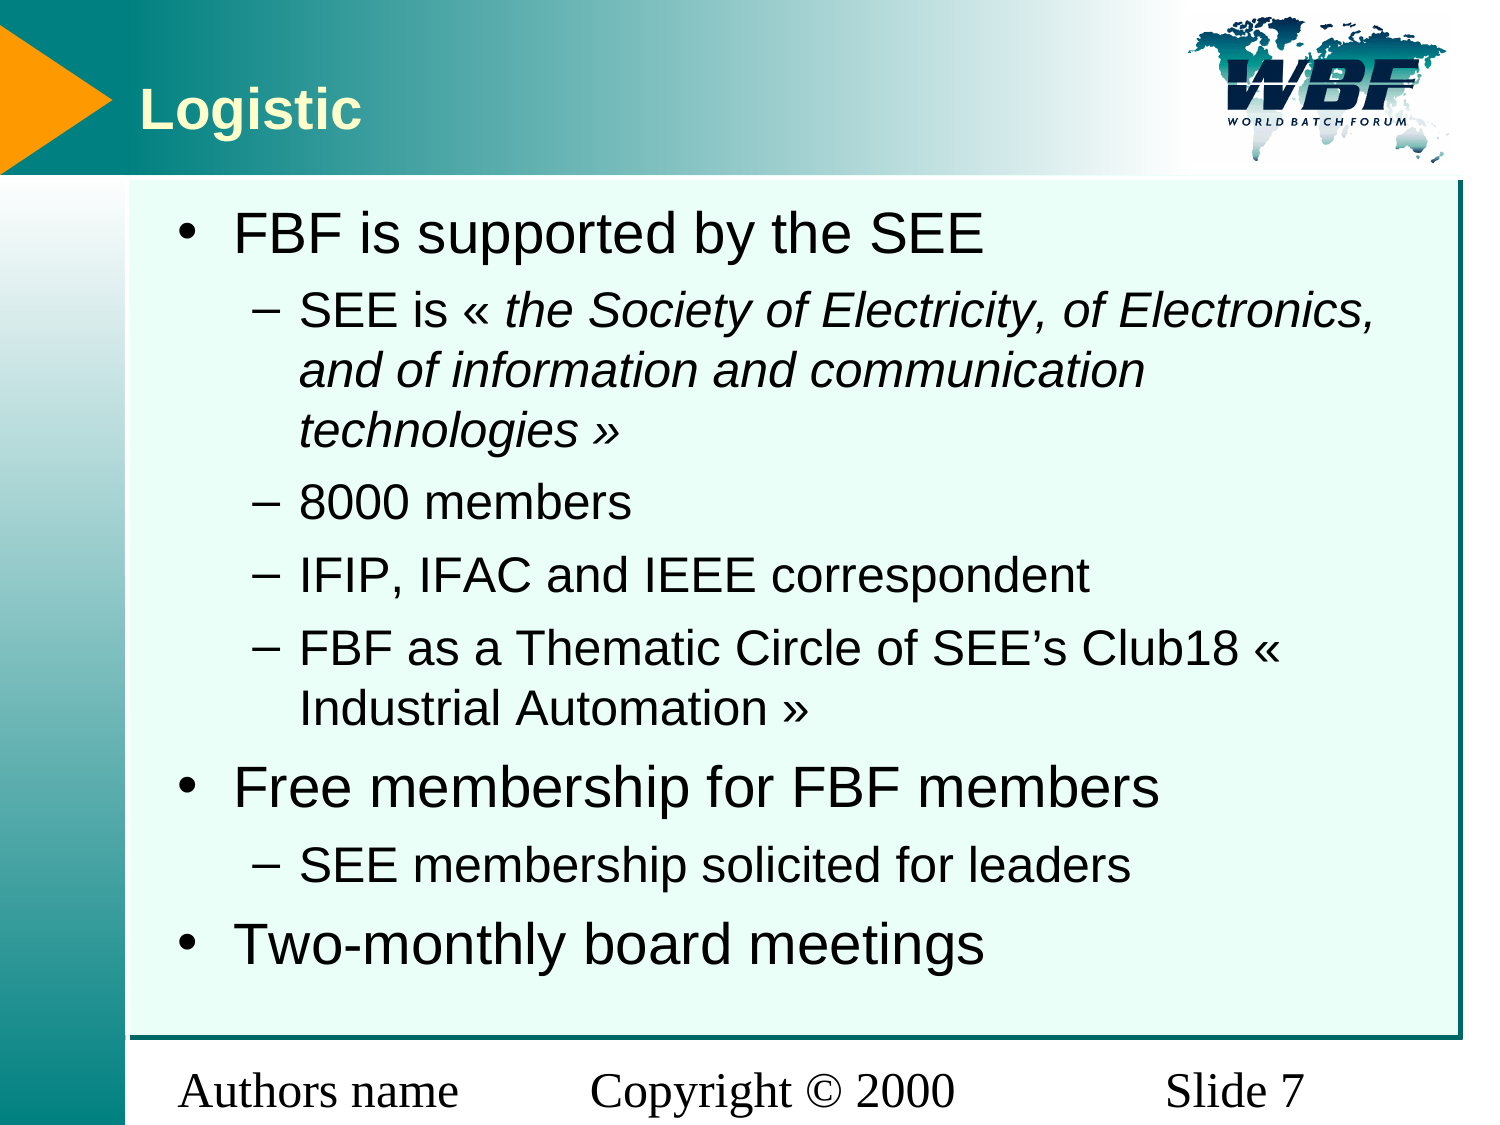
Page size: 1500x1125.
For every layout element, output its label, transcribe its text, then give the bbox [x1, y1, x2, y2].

list FBF is supported by the SEE SEE is « the Society of Electricity, of Electronics, and of information and communication technologies » 8000 members IFIP, IFAC and IEEE correspondent FBF as a Thematic Circle of SEE’s Club18 « Industrial Automation » Free membership for FBF members SEE membership solicited for leaders Two-monthly board meetings [162, 187, 1463, 1013]
title Logistic [125, 49, 1150, 163]
